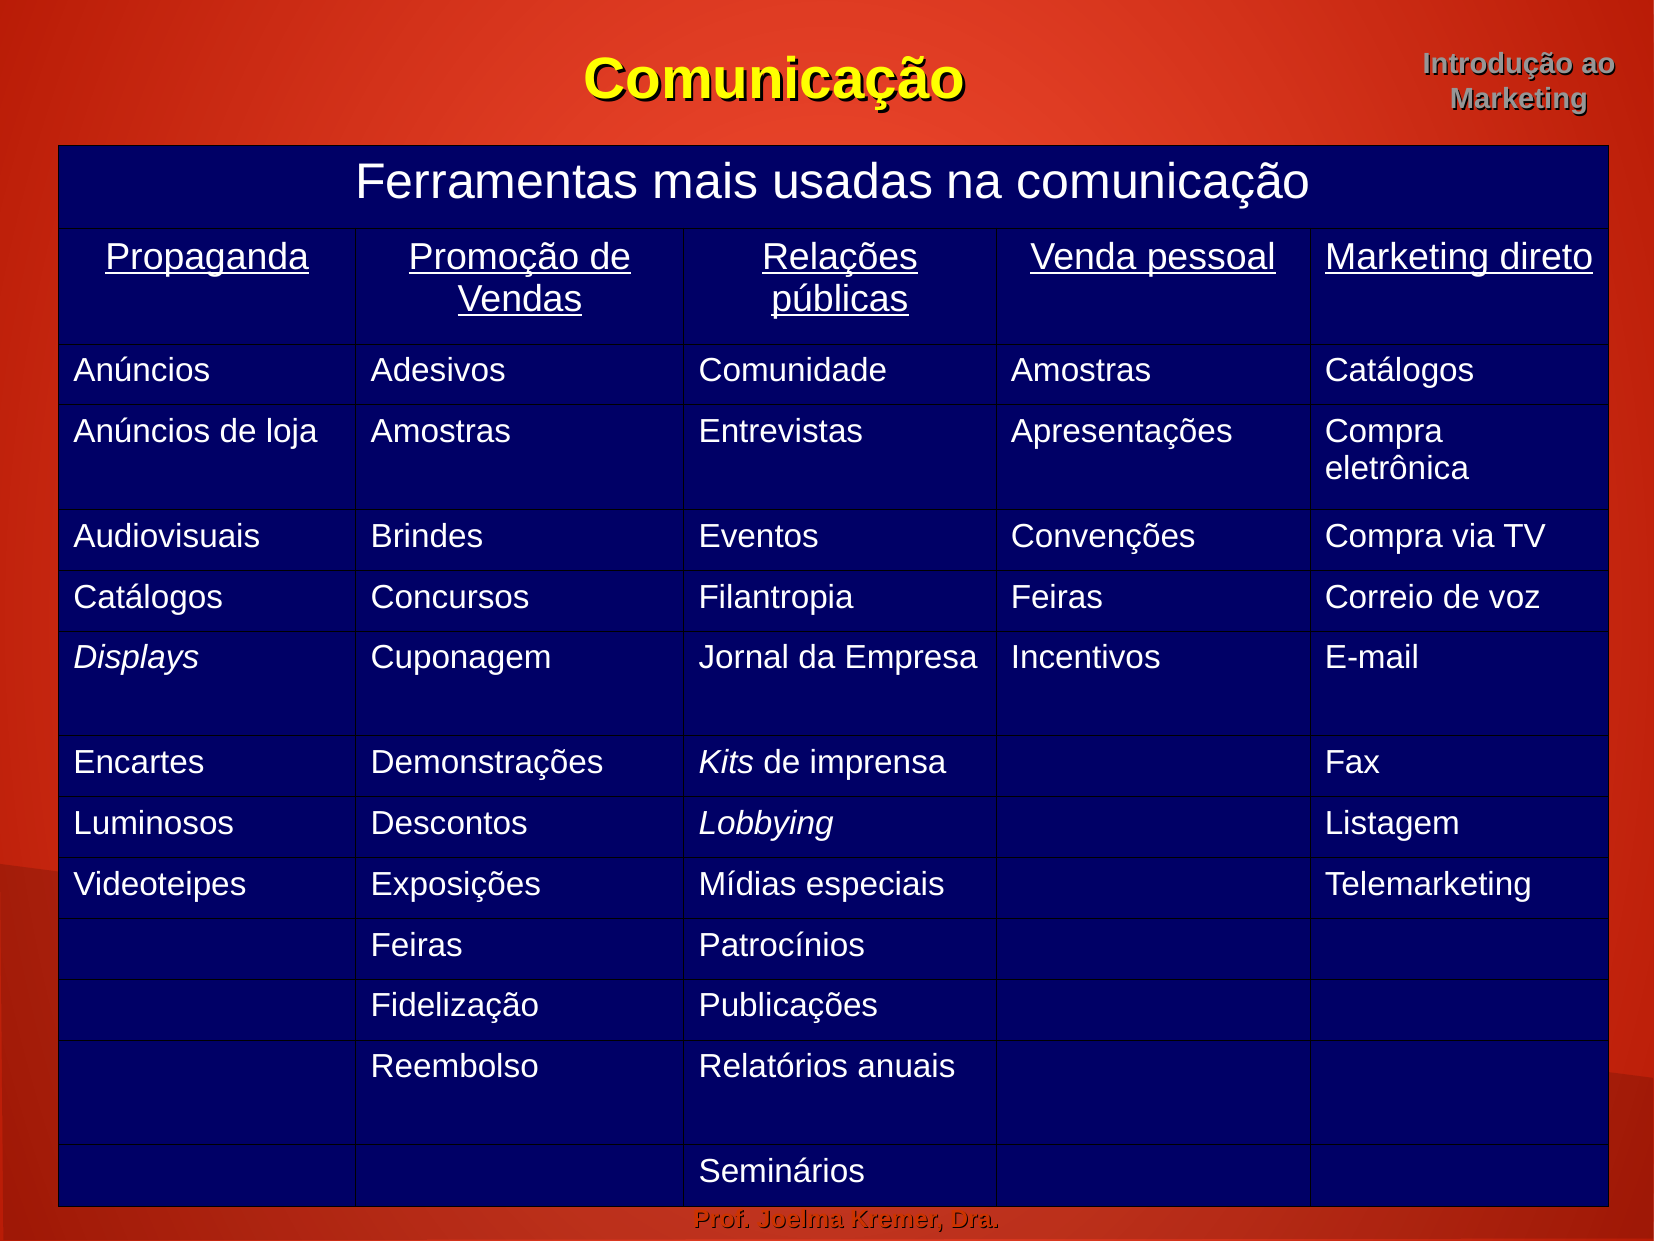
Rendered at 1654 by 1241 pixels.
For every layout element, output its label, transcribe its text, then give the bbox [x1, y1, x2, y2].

table_cell Incentivos [997, 632, 1310, 735]
text_box Prof. Joelma Kremer, Dra. [566, 1207, 1127, 1241]
table_cell [997, 797, 1310, 857]
table_cell Catálogos [59, 571, 355, 631]
table_cell Promoção de Vendas [356, 229, 683, 344]
table_cell Eventos [684, 510, 996, 570]
table_cell Exposições [356, 858, 683, 918]
table_cell Entrevistas [684, 405, 996, 509]
table_cell Concursos [356, 571, 683, 631]
table_cell Anúncios [59, 345, 355, 404]
table_cell Compra eletrônica [1311, 405, 1608, 509]
table_cell Brindes [356, 510, 683, 570]
table_cell [997, 736, 1310, 796]
table_cell Correio de voz [1311, 571, 1608, 631]
table_cell [1311, 980, 1608, 1040]
table_cell Demonstrações [356, 736, 683, 796]
table_cell Amostras [997, 345, 1310, 404]
table_cell Seminários [684, 1145, 996, 1206]
table_cell Filantropia [684, 571, 996, 631]
table_cell Propaganda [59, 229, 355, 344]
table_cell Listagem [1311, 797, 1608, 857]
table_cell Venda pessoal [997, 229, 1310, 344]
table_cell [59, 980, 355, 1040]
table_cell [997, 980, 1310, 1040]
table_header Ferramentas mais usadas na comunicação [59, 146, 1608, 228]
table_cell Convenções [997, 510, 1310, 570]
table_cell Patrocínios [684, 919, 996, 979]
table_cell [997, 1145, 1310, 1206]
table_cell Marketing direto [1311, 229, 1608, 344]
table_cell Relações públicas [684, 229, 996, 344]
table_cell Feiras [997, 571, 1310, 631]
table_cell [1311, 1145, 1608, 1206]
text_box Comunicação [188, 33, 1361, 119]
table_cell Fidelização [356, 980, 683, 1040]
table_cell Telemarketing [1311, 858, 1608, 918]
table_cell Relatórios anuais [684, 1041, 996, 1144]
table_cell Adesivos [356, 345, 683, 404]
table_cell [997, 858, 1310, 918]
table_cell [1311, 1041, 1608, 1144]
table_cell [1311, 919, 1608, 979]
table_cell Anúncios de loja [59, 405, 355, 509]
table_cell Feiras [356, 919, 683, 979]
table_cell Luminosos [59, 797, 355, 857]
table_cell Videoteipes [59, 858, 355, 918]
table_cell [59, 1145, 355, 1206]
table_cell Comunidade [684, 345, 996, 404]
title Introdução ao Marketing [1386, 21, 1652, 139]
table_cell [997, 1041, 1310, 1144]
table_cell Amostras [356, 405, 683, 509]
table_cell [997, 919, 1310, 979]
table_cell [59, 1041, 355, 1144]
table_cell Catálogos [1311, 345, 1608, 404]
table_cell Mídias especiais [684, 858, 996, 918]
table_cell Audiovisuais [59, 510, 355, 570]
table_cell Descontos [356, 797, 683, 857]
table_cell Jornal da Empresa [684, 632, 996, 735]
table_cell Cuponagem [356, 632, 683, 735]
table_cell Reembolso [356, 1041, 683, 1144]
table_cell Displays [59, 632, 355, 735]
table_cell Publicações [684, 980, 996, 1040]
table_cell Fax [1311, 736, 1608, 796]
table_cell Apresentações [997, 405, 1310, 509]
table_cell Lobbying [684, 797, 996, 857]
table_cell E-mail [1311, 632, 1608, 735]
table_cell [59, 919, 355, 979]
table_cell Encartes [59, 736, 355, 796]
table_cell Compra via TV [1311, 510, 1608, 570]
table_cell Kits de imprensa [684, 736, 996, 796]
table_cell [356, 1145, 683, 1206]
